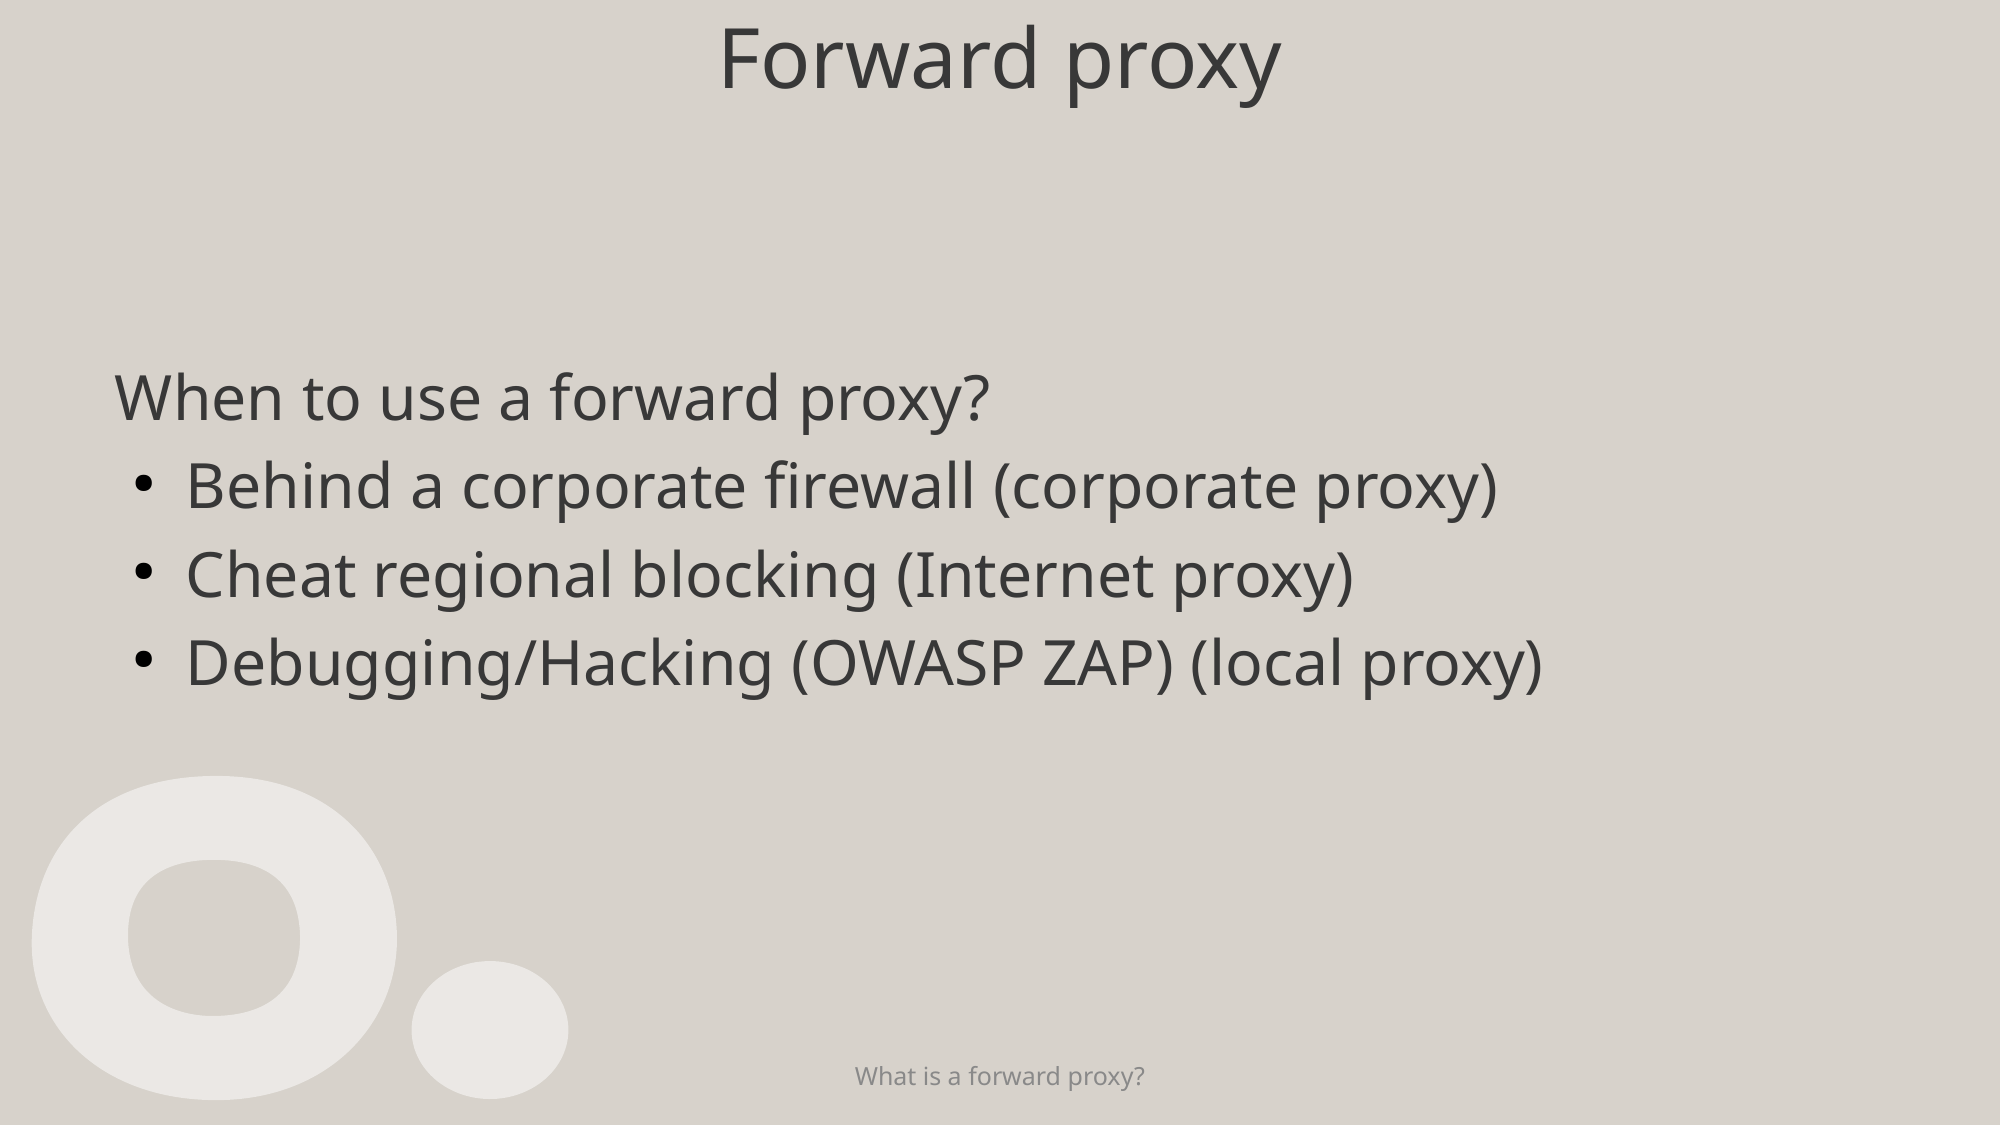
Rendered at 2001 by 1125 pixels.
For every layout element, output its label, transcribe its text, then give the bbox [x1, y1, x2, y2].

footer What is a forward proxy? [662, 1045, 1338, 1105]
list When to use a forward proxy? Behind a corporate firewall (corporate proxy) Cheat regional blocking (Internet proxy) Debugging/Hacking (OWASP ZAP) (local proxy) [99, 263, 1973, 916]
title Forward proxy [0, 5, 2000, 119]
